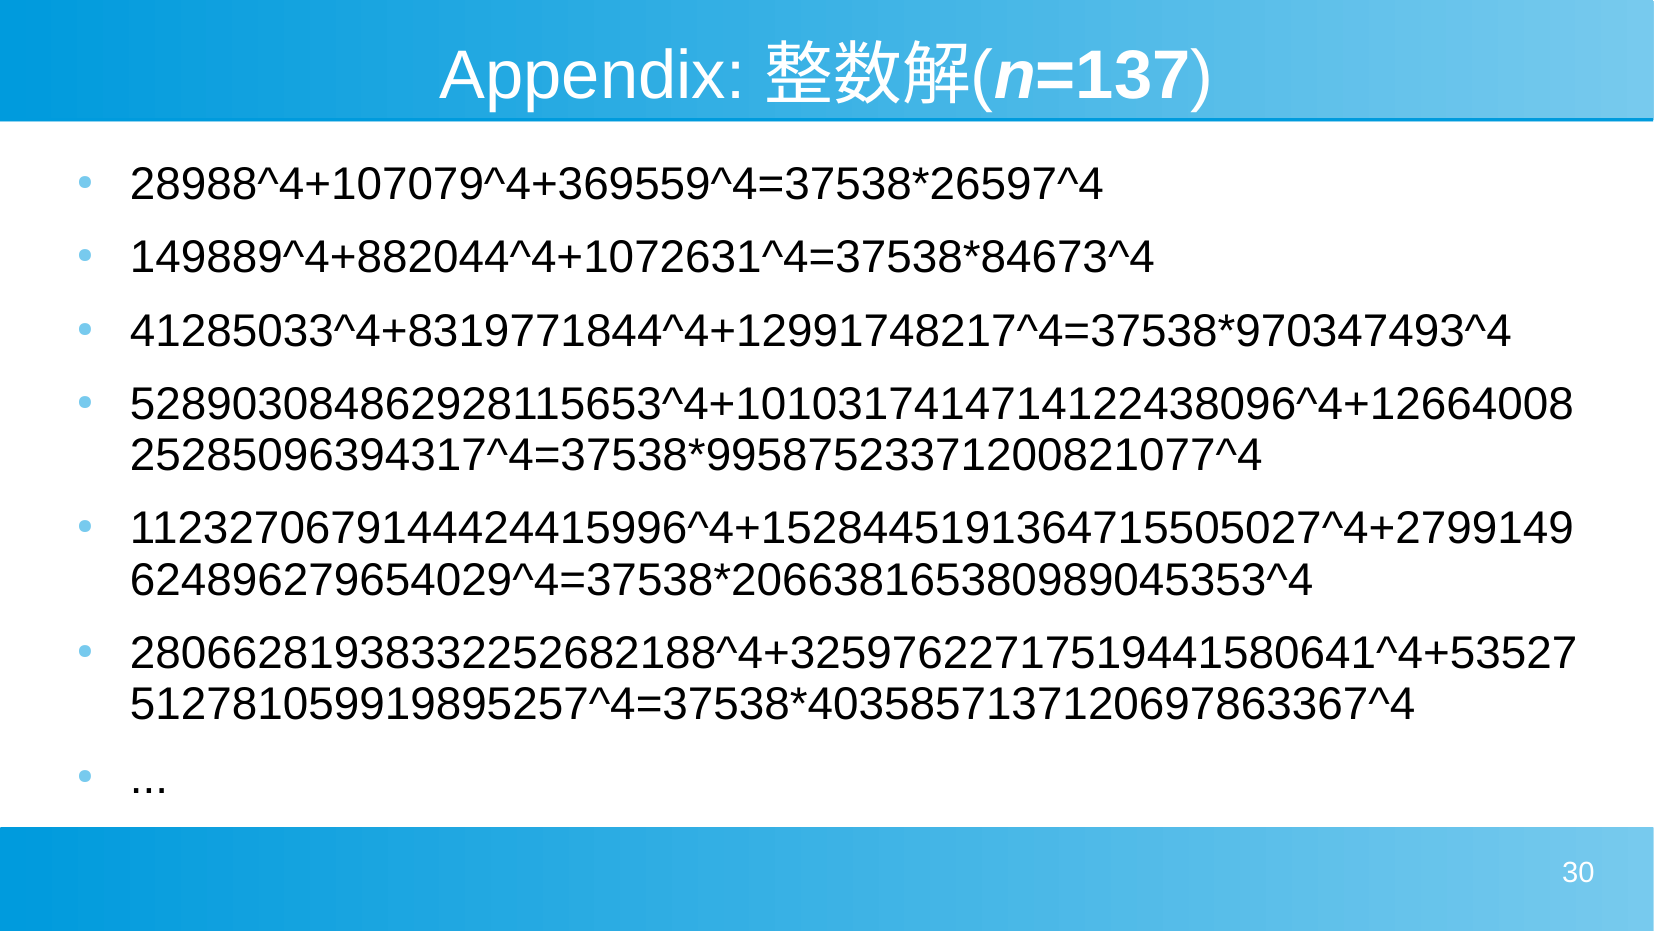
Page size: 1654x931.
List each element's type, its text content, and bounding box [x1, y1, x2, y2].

list 28988^4+107079^4+369559^4=37538*26597^4 149889^4+882044^4+1072631^4=37538*84673^4 41285033^4+8319771844^4+12991748217^4=37538*970347493^4 528903084862928115653^4+1010317414714122438096^4+1266400825285096394317^4=37538*99587523371200821077^4 1123270679144424415996^4+1528445191364715505027^4+2799149624896279654029^4=37538*206638165380989045353^4 28066281938332252682188^4+32597622717519441580641^4+53527512781059919895257^4=37538*4035857137120697863367^4 ... [59, 121, 1595, 857]
title Appendix: 整数解(n=137) [59, 29, 1595, 108]
